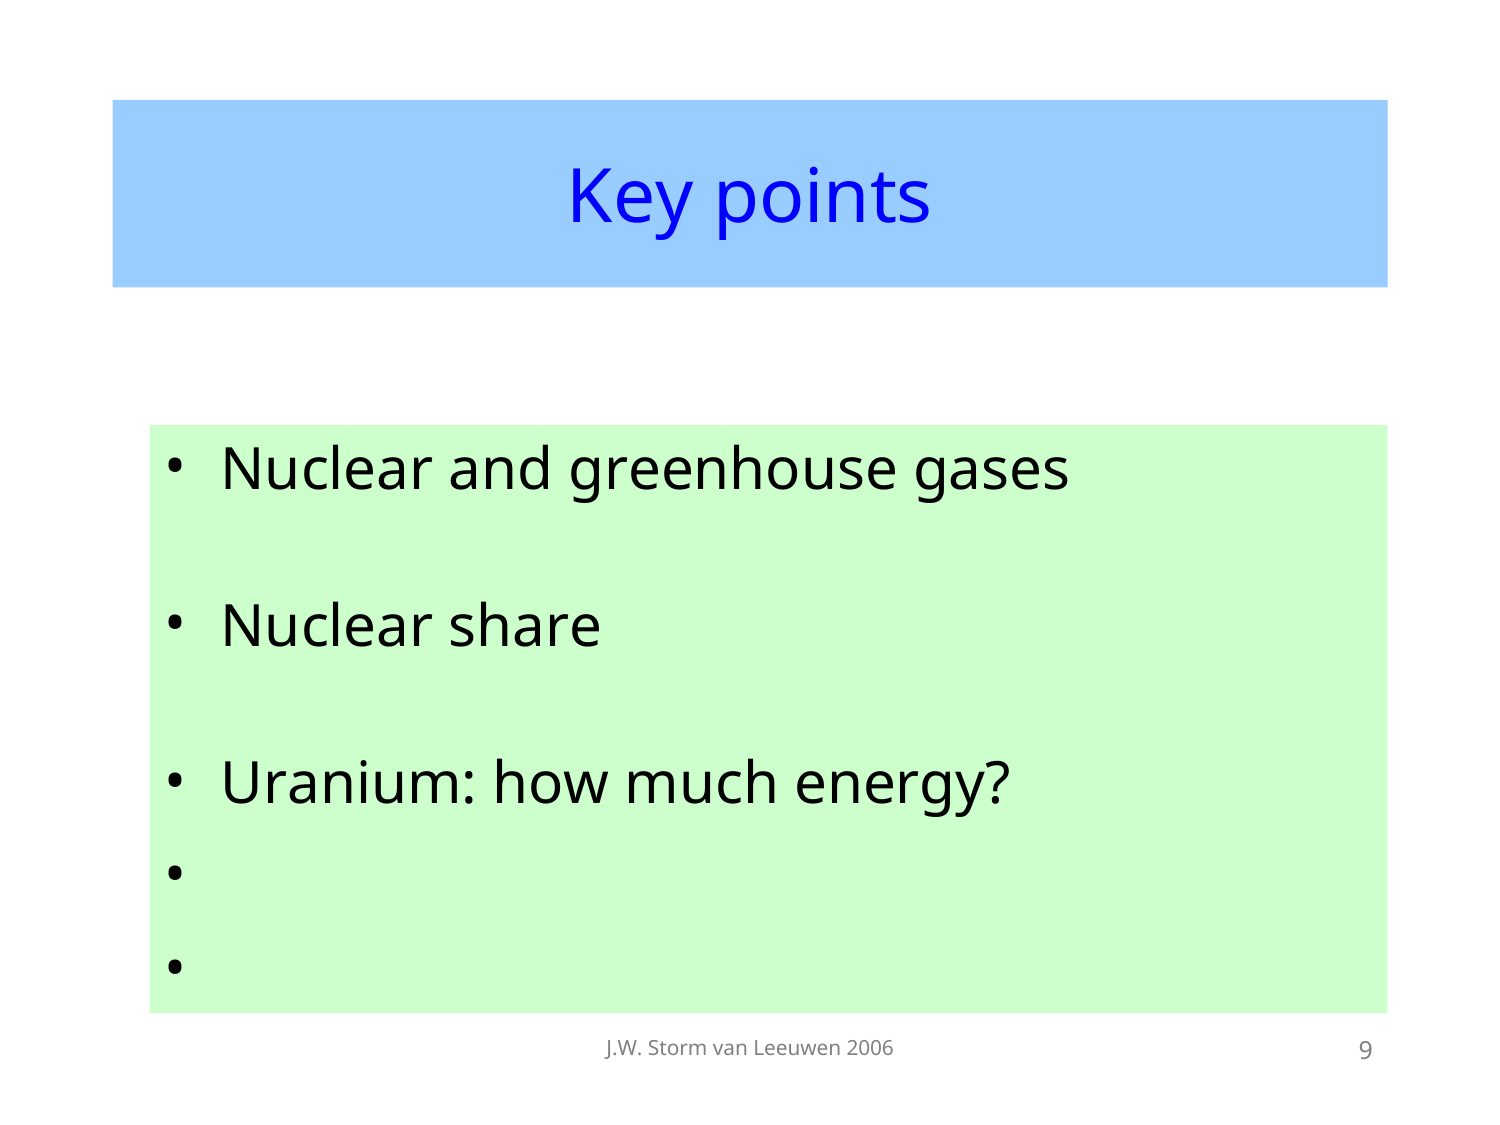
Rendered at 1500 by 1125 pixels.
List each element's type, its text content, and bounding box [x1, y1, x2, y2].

list Nuclear and greenhouse gases Nuclear share Uranium: how much energy? [149, 424, 1388, 940]
title Key points [112, 99, 1388, 288]
